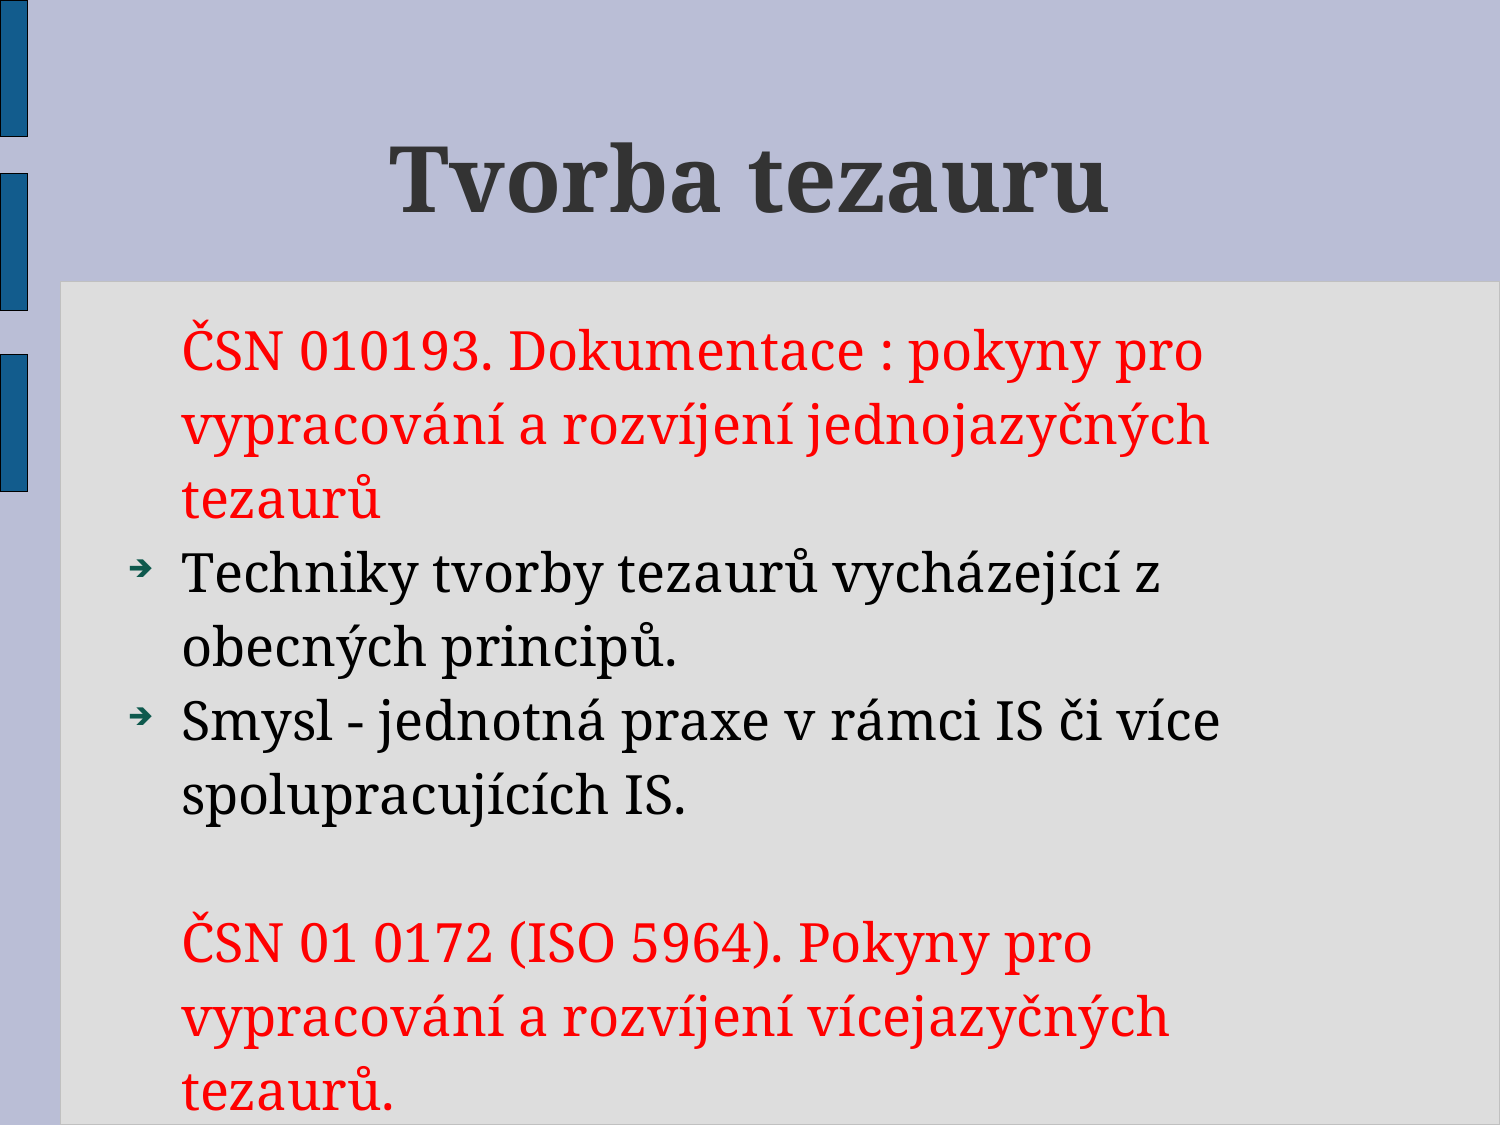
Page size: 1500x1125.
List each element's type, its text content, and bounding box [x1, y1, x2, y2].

title Tvorba tezauru [110, 90, 1392, 264]
list ČSN 010193. Dokumentace : pokyny pro vypracování a rozvíjení jednojazyčných tezaurů Techniky tvorby tezaurů vycházející z obecných principů. Smysl - jednotná praxe v rámci IS či více spolupracujících IS. ČSN 01 0172 (ISO 5964). Pokyny pro vypracování a rozvíjení vícejazyčných tezaurů. [110, 312, 1392, 1040]
